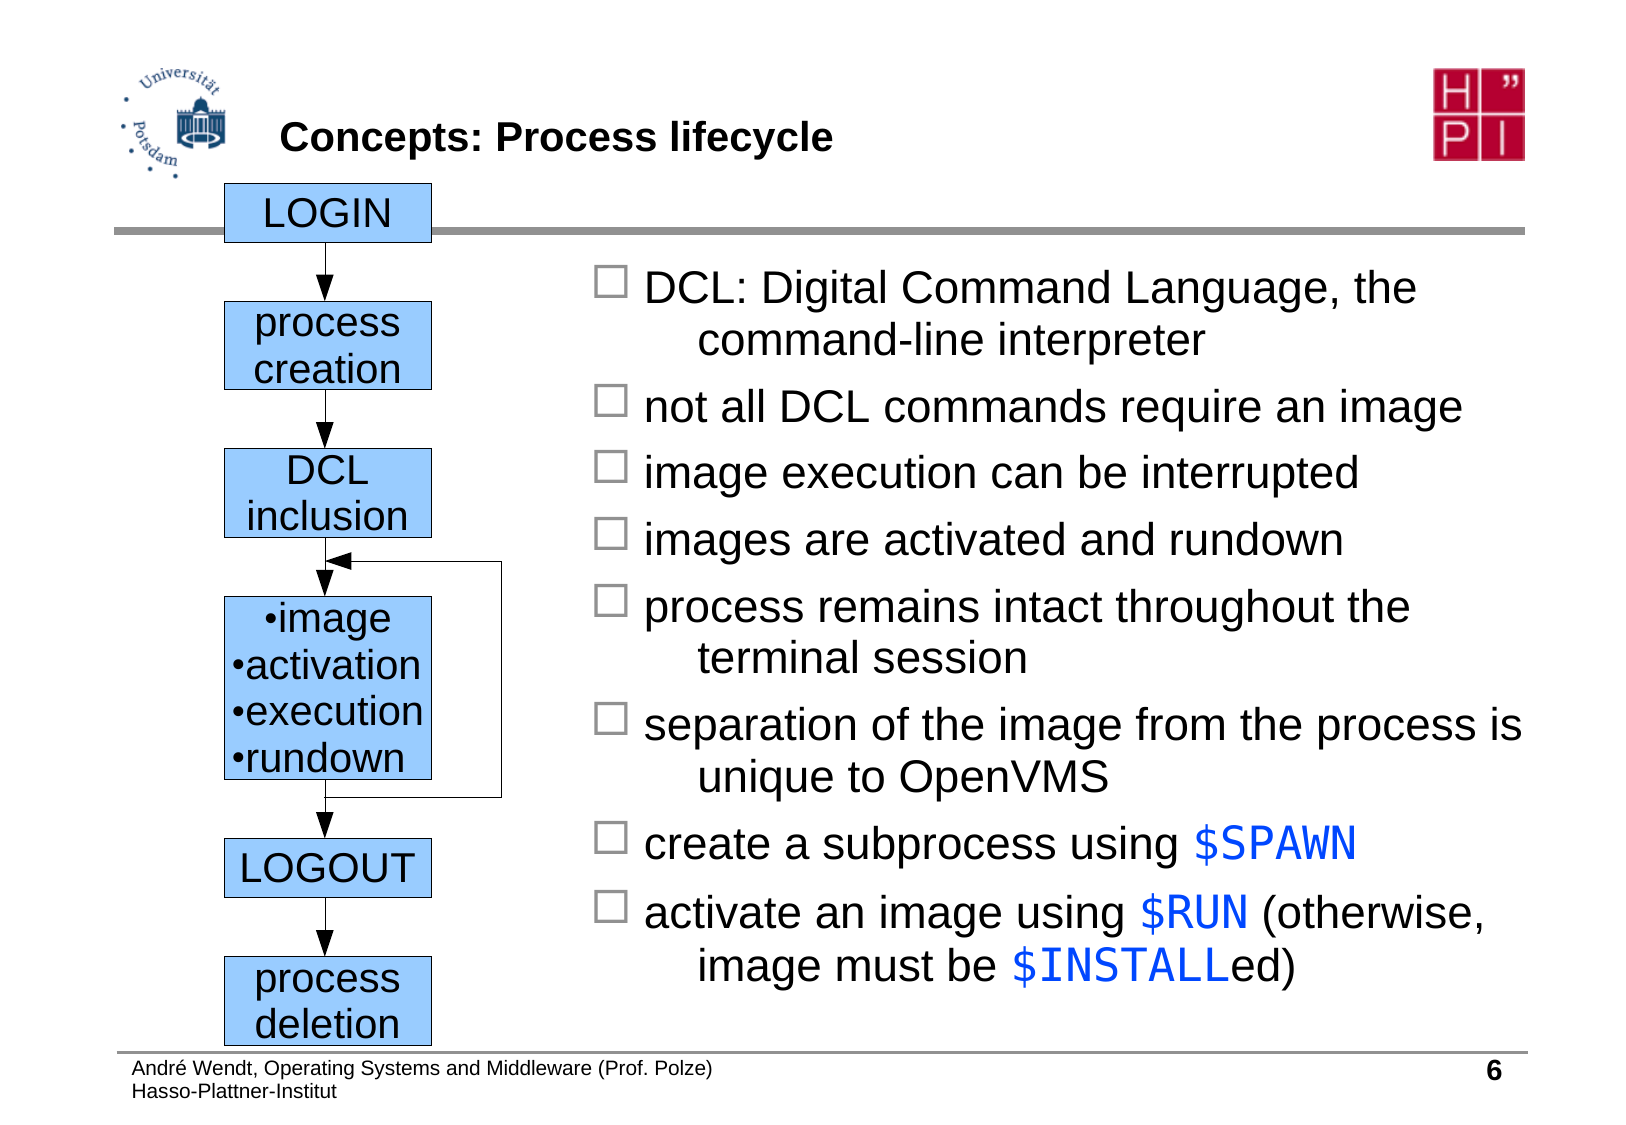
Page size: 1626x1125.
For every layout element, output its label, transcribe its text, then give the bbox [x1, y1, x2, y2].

title Concepts: Process lifecycle [279, 68, 1390, 207]
text_box image activation execution rundown [224, 596, 432, 780]
picture [121, 68, 226, 179]
text_box DCL inclusion [224, 448, 432, 538]
text_box LOGIN [224, 183, 432, 243]
text_box process deletion [224, 956, 432, 1046]
list DCL: Digital Command Language, the command-line interpreter not all DCL commands require an image image execution can be interrupted images are activated and rundown process remains intact throughout the terminal session separation of the image from the process is unique to OpenVMS create a subprocess using $SPAWN activate an image using $RUN (otherwise, image must be $INSTALLed) [590, 262, 1525, 1051]
picture [1433, 68, 1525, 161]
text_box LOGOUT [224, 838, 432, 898]
text_box process creation [224, 301, 432, 390]
